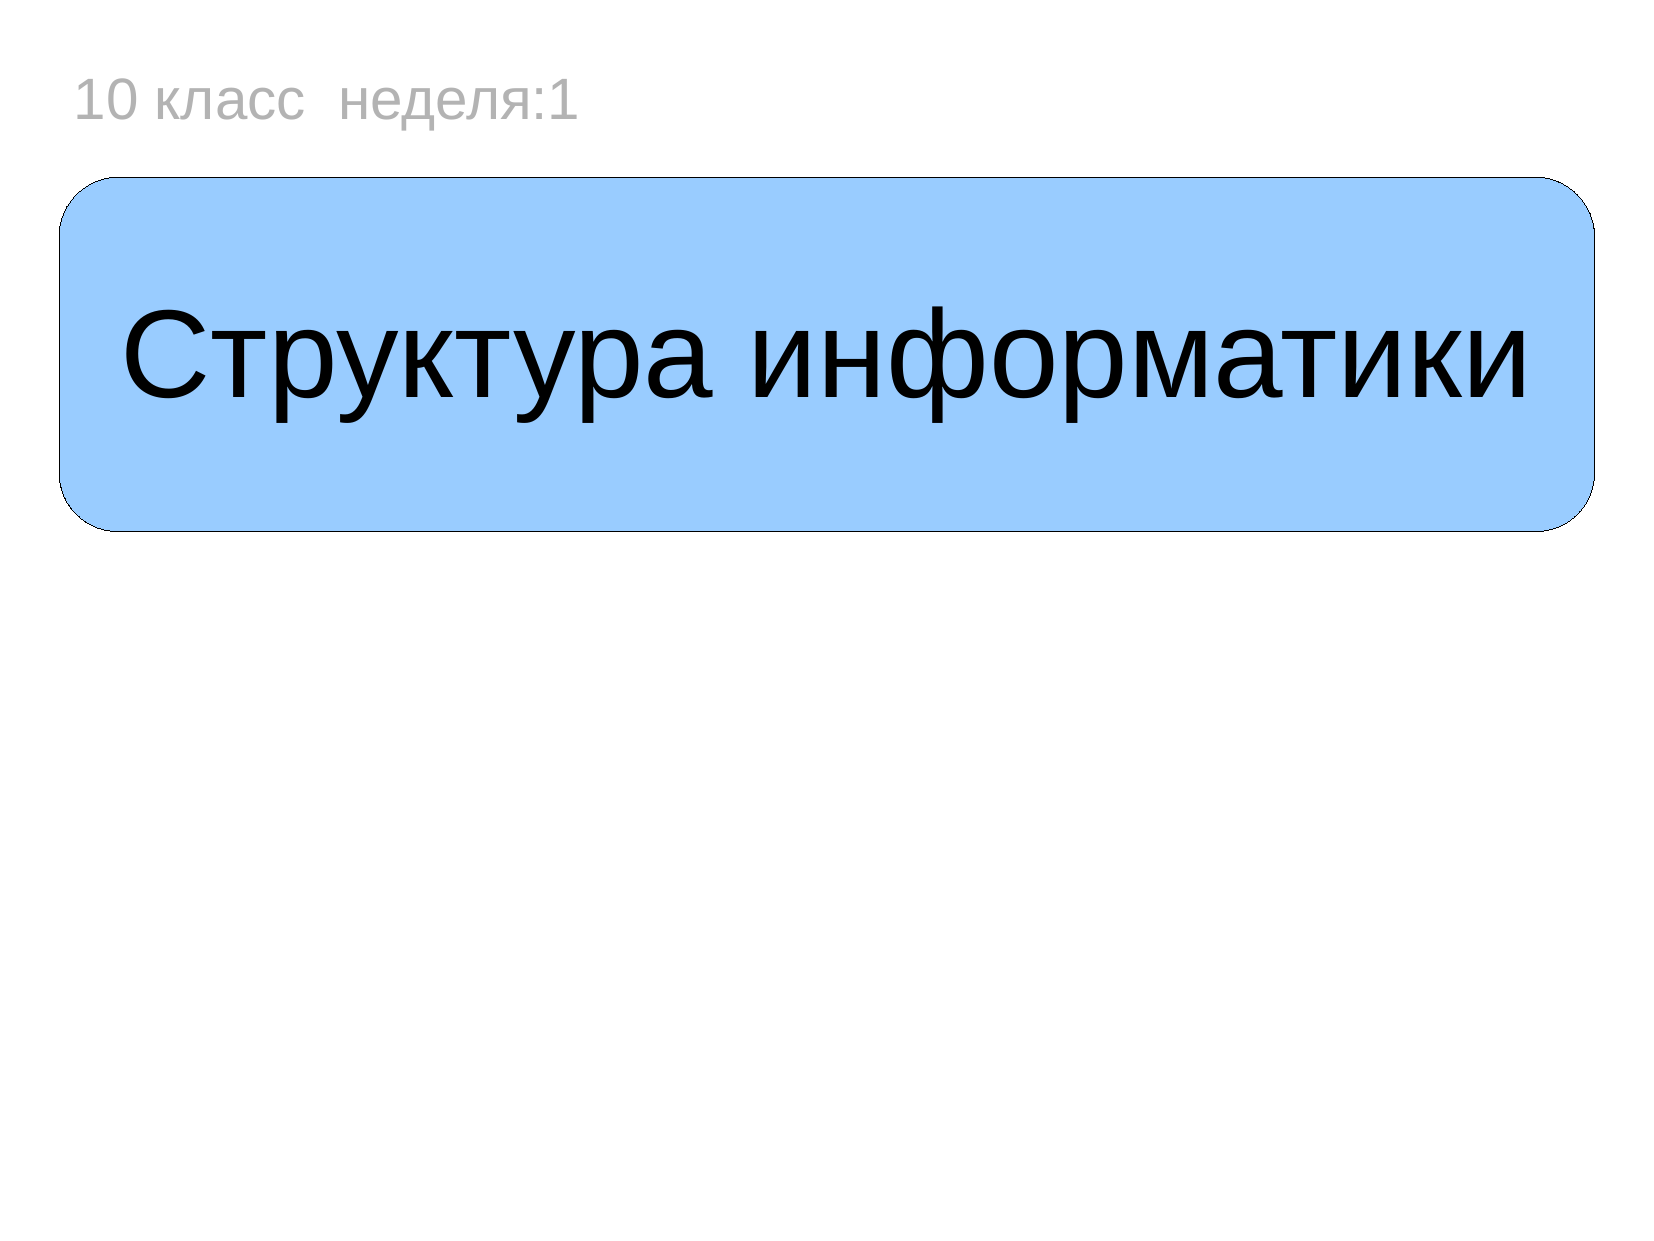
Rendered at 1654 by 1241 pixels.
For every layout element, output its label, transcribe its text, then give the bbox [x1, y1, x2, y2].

text_box Структура информатики [59, 177, 1595, 532]
text_box 10 класс неделя:1 [59, 59, 650, 139]
